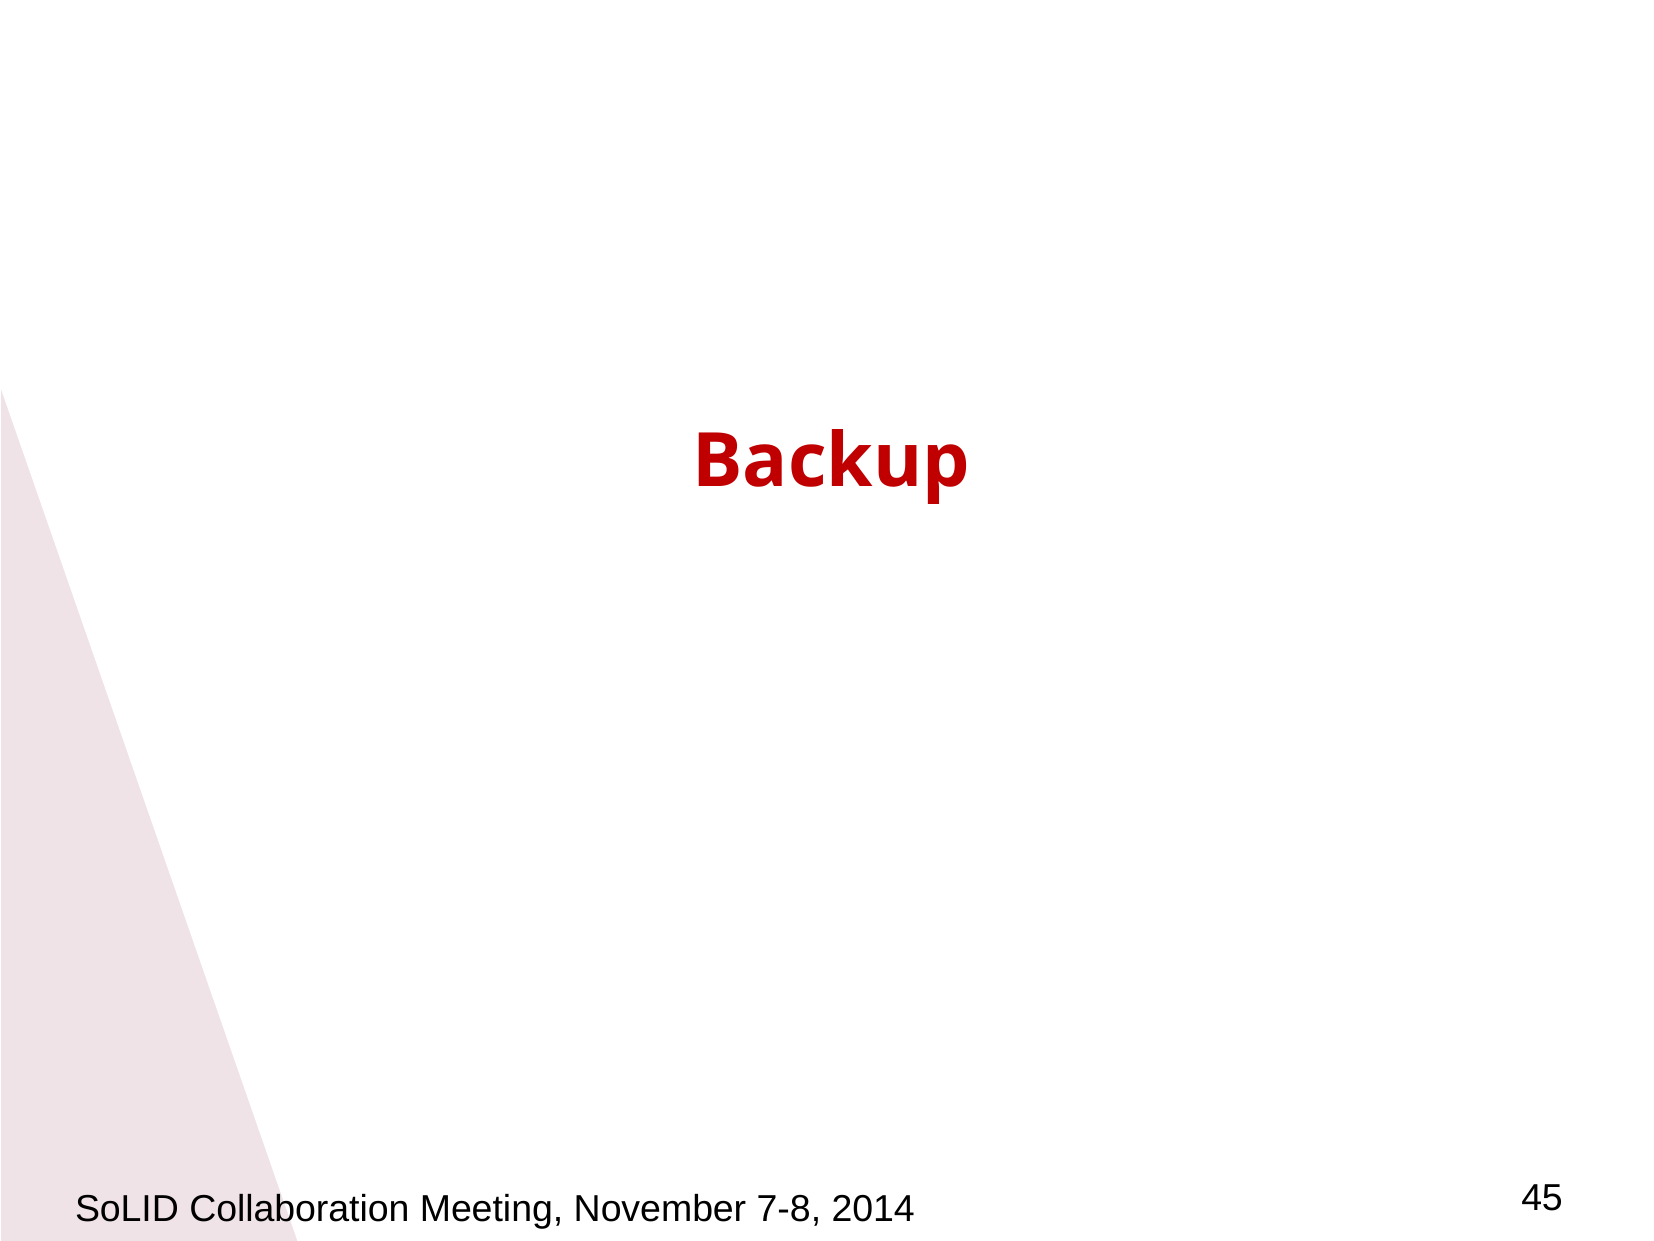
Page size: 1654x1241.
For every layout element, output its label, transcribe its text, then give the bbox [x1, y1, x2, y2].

title Backup [75, 412, 1588, 538]
